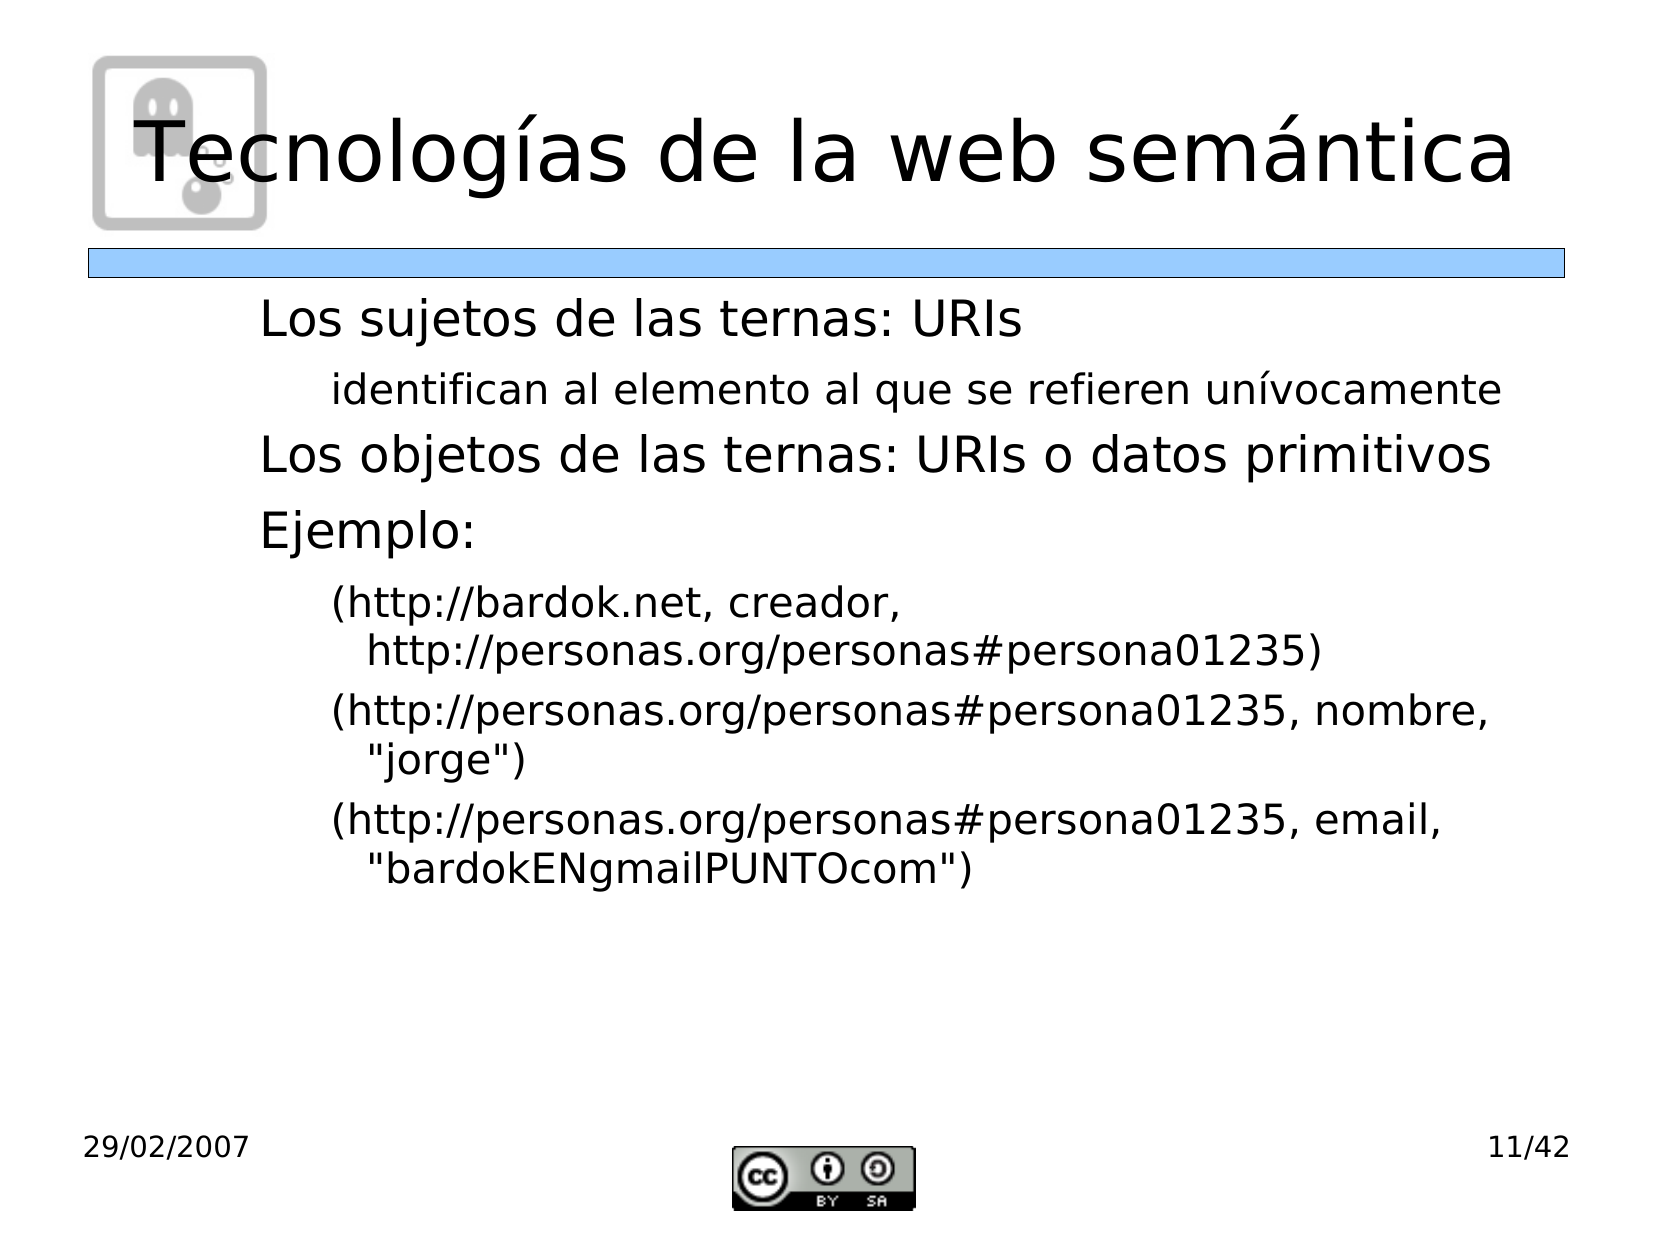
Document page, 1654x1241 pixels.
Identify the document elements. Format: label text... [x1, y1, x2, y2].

picture [732, 1146, 916, 1211]
list Los sujetos de las ternas: URIs identifican al elemento al que se refieren unívocamente Los objetos de las ternas: URIs o datos primitivos Ejemplo: (http://bardok.net, creador, http://personas.org/personas#persona01235) (http://personas.org/personas#persona01235, nombre, "jorge") (http://personas.org/personas#persona01235, email, "bardokENgmailPUNTOcom") [82, 290, 1571, 1094]
title Tecnologías de la web semántica [82, 56, 1571, 250]
